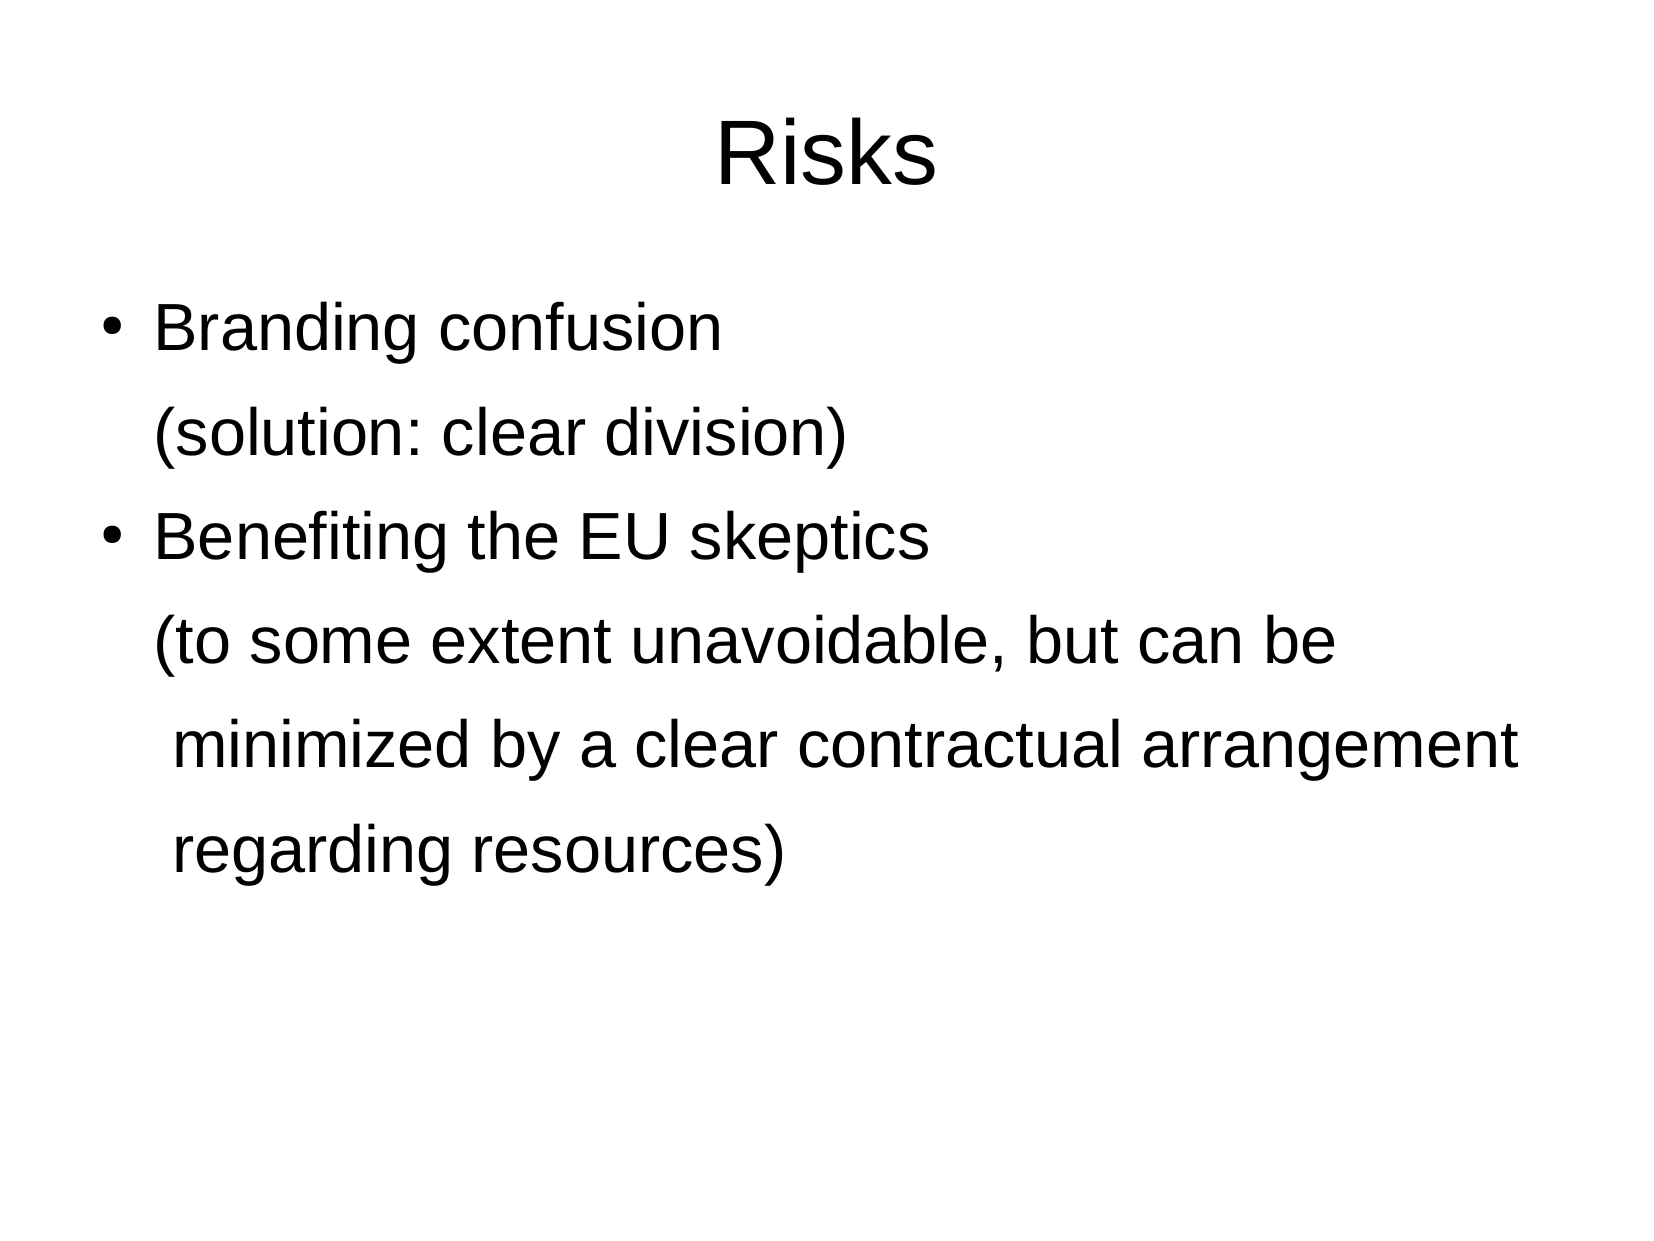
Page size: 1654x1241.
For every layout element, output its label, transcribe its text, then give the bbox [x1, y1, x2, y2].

title Risks [82, 49, 1571, 257]
list Branding confusion (solution: clear division) Benefiting the EU skeptics (to some extent unavoidable, but can be minimized by a clear contractual arrangement regarding resources) [82, 290, 1538, 1010]
